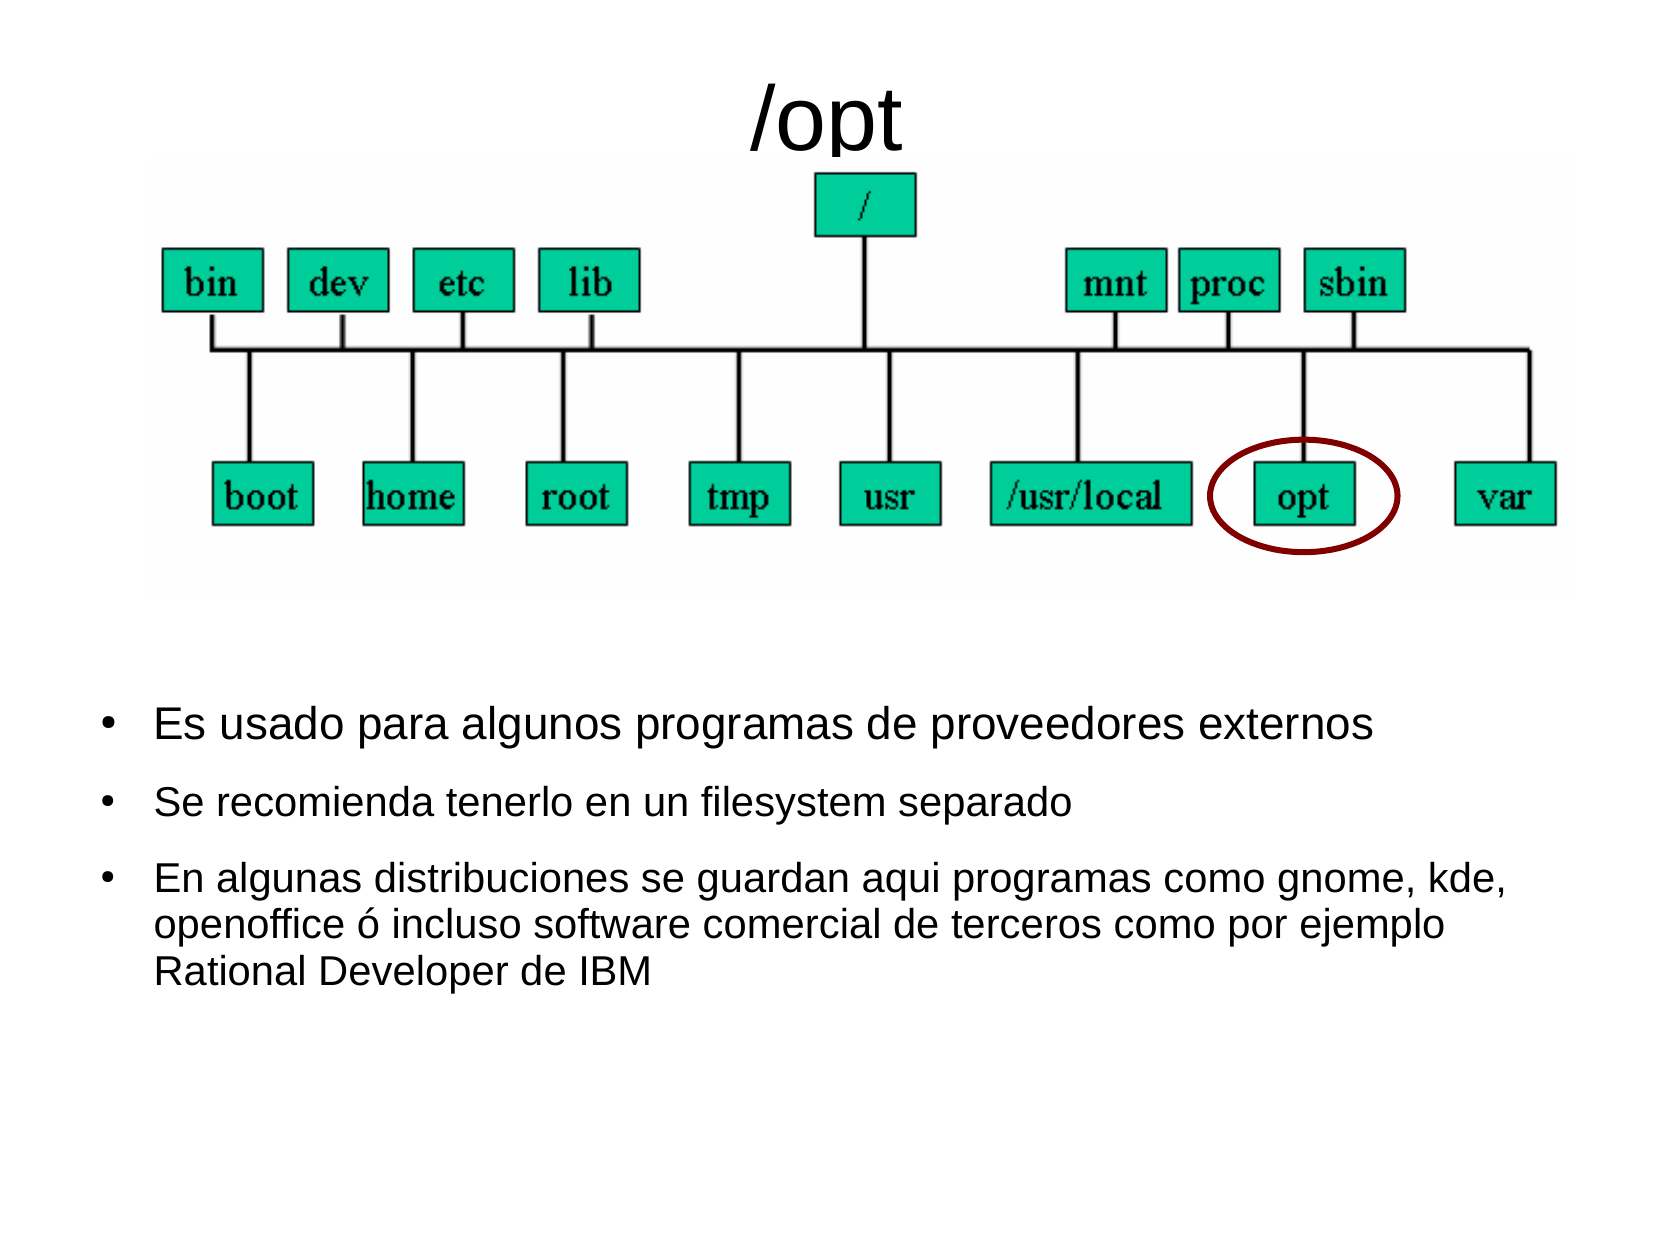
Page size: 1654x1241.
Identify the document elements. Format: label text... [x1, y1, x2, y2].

list Es usado para algunos programas de proveedores externos Se recomienda tenerlo en un filesystem separado En algunas distribuciones se guardan aqui programas como gnome, kde, openoffice ó incluso software comercial de terceros como por ejemplo Rational Developer de IBM [82, 697, 1571, 1163]
picture [150, 157, 1576, 597]
title /opt [82, 49, 1571, 188]
